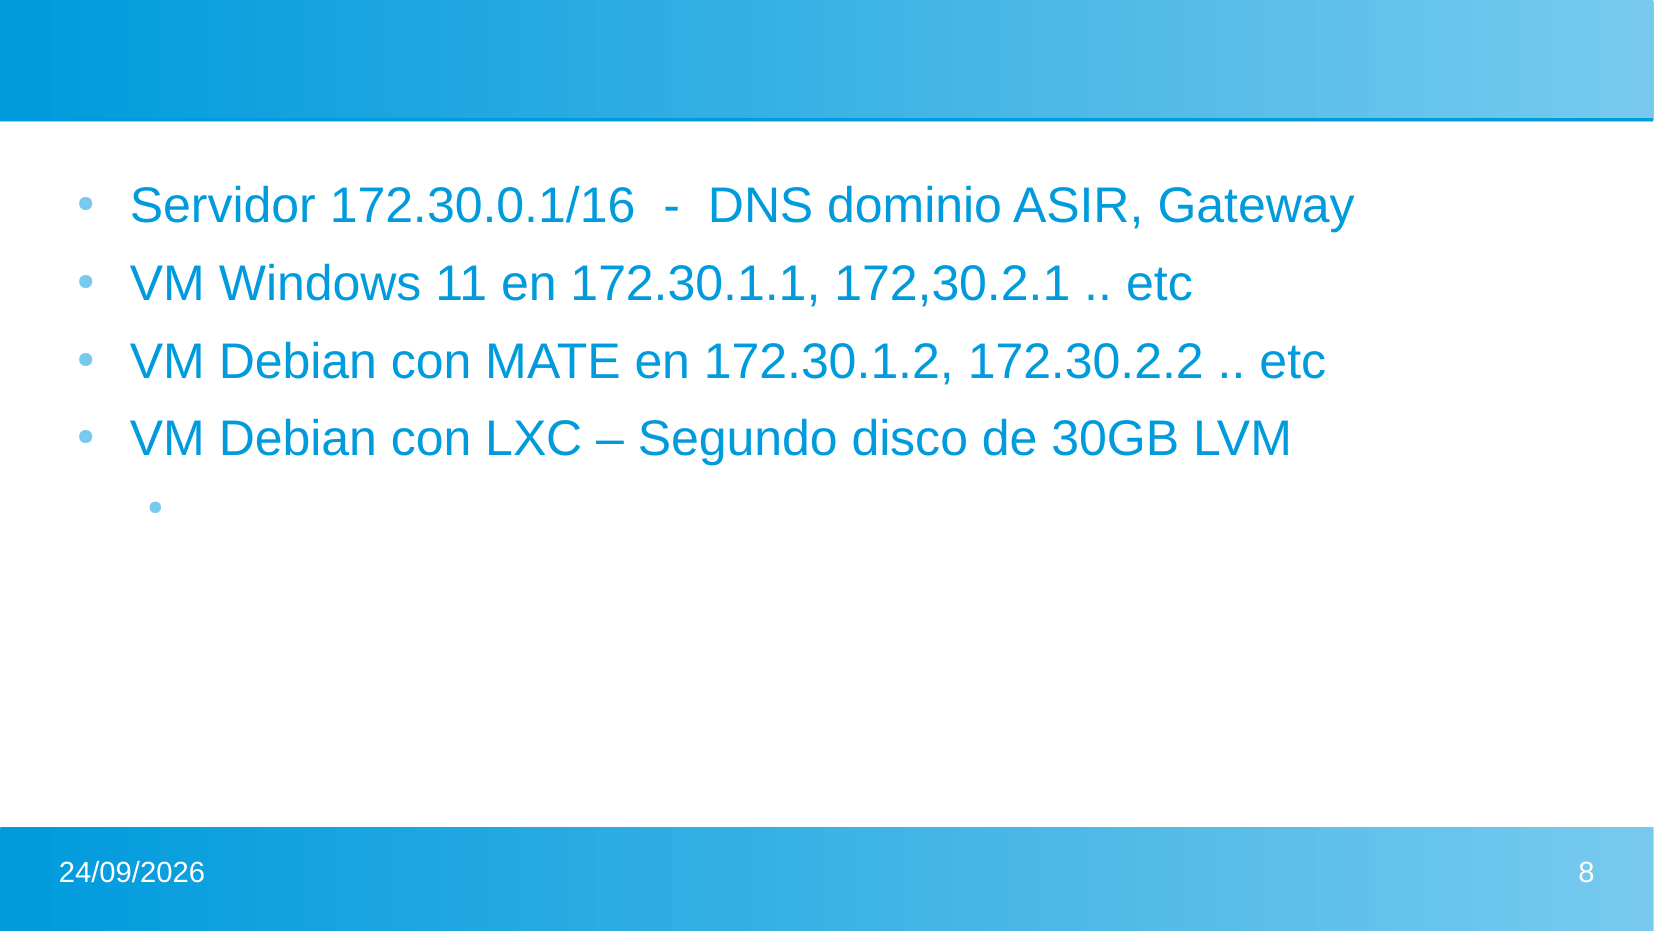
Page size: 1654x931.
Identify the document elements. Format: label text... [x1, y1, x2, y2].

list Servidor 172.30.0.1/16 - DNS dominio ASIR, Gateway VM Windows 11 en 172.30.1.1, 172,30.2.1 .. etc VM Debian con MATE en 172.30.1.2, 172.30.2.2 .. etc VM Debian con LXC – Segundo disco de 30GB LVM [59, 177, 1595, 768]
